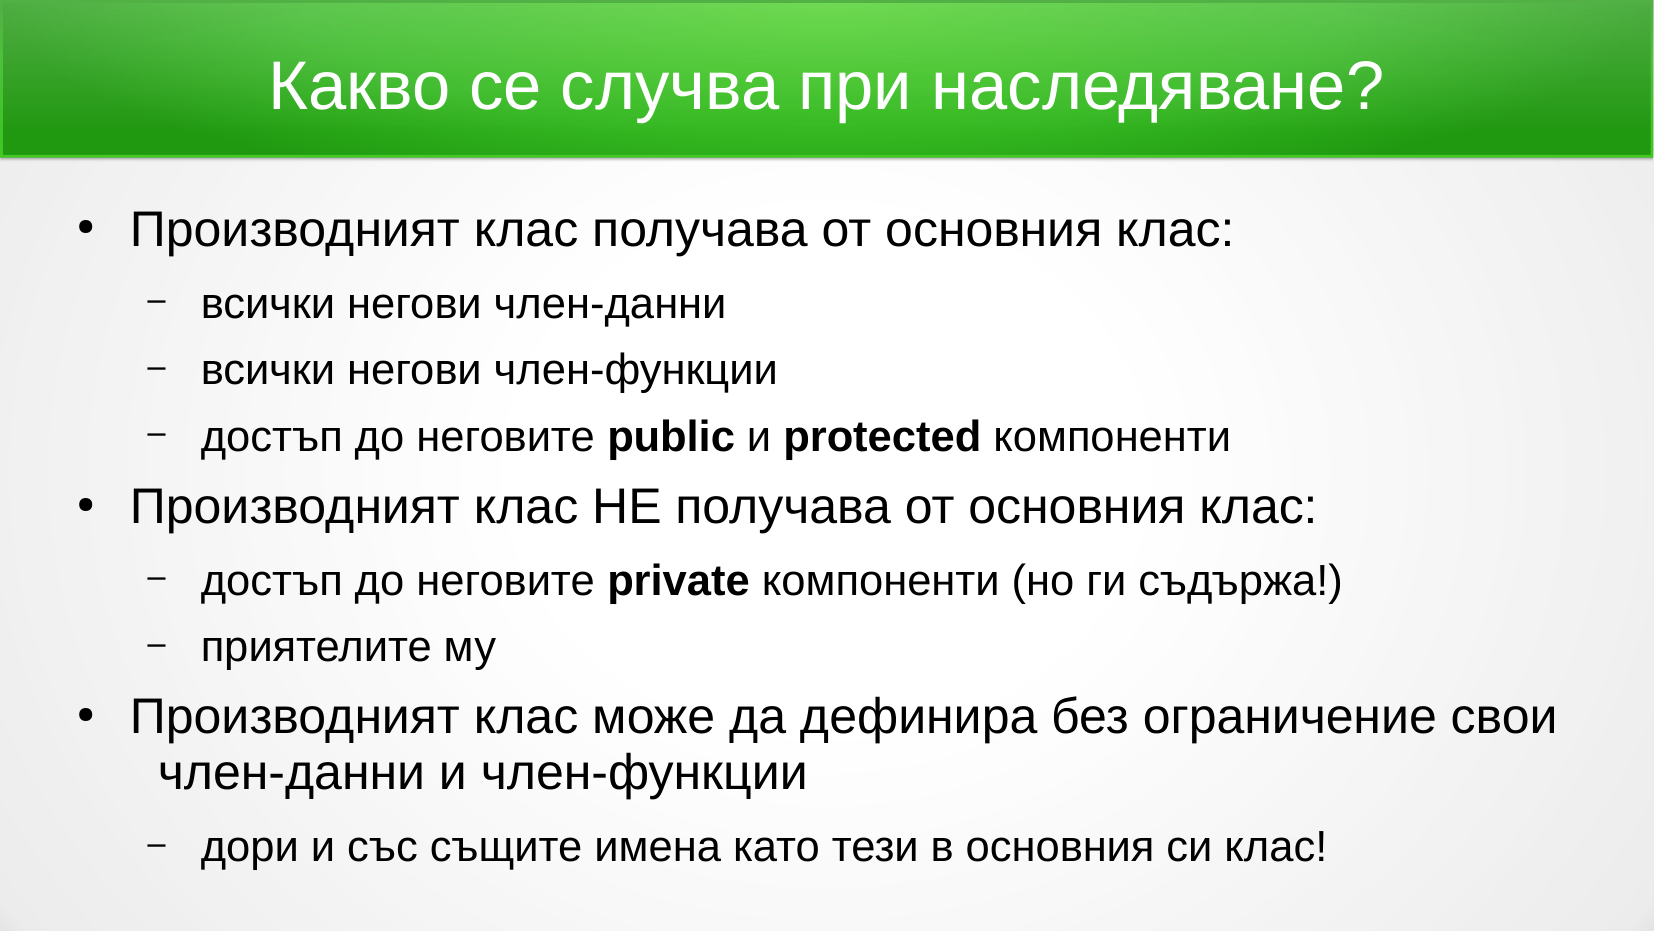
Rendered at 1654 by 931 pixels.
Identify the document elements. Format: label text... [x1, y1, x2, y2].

title Какво се случва при наследяване? [82, 37, 1571, 135]
list Производният клас получава от основния клас: всички негови член-данни всички негови член-функции достъп до неговите public и protected компоненти Производният клас НЕ получава от основния клас: достъп до неговите private компоненти (но ги съдържа!) приятелите му Производният клас може да дефинира без ограничение свои член-данни и член-функции дори и със същите имена като тези в основния си клас! [59, 200, 1607, 898]
